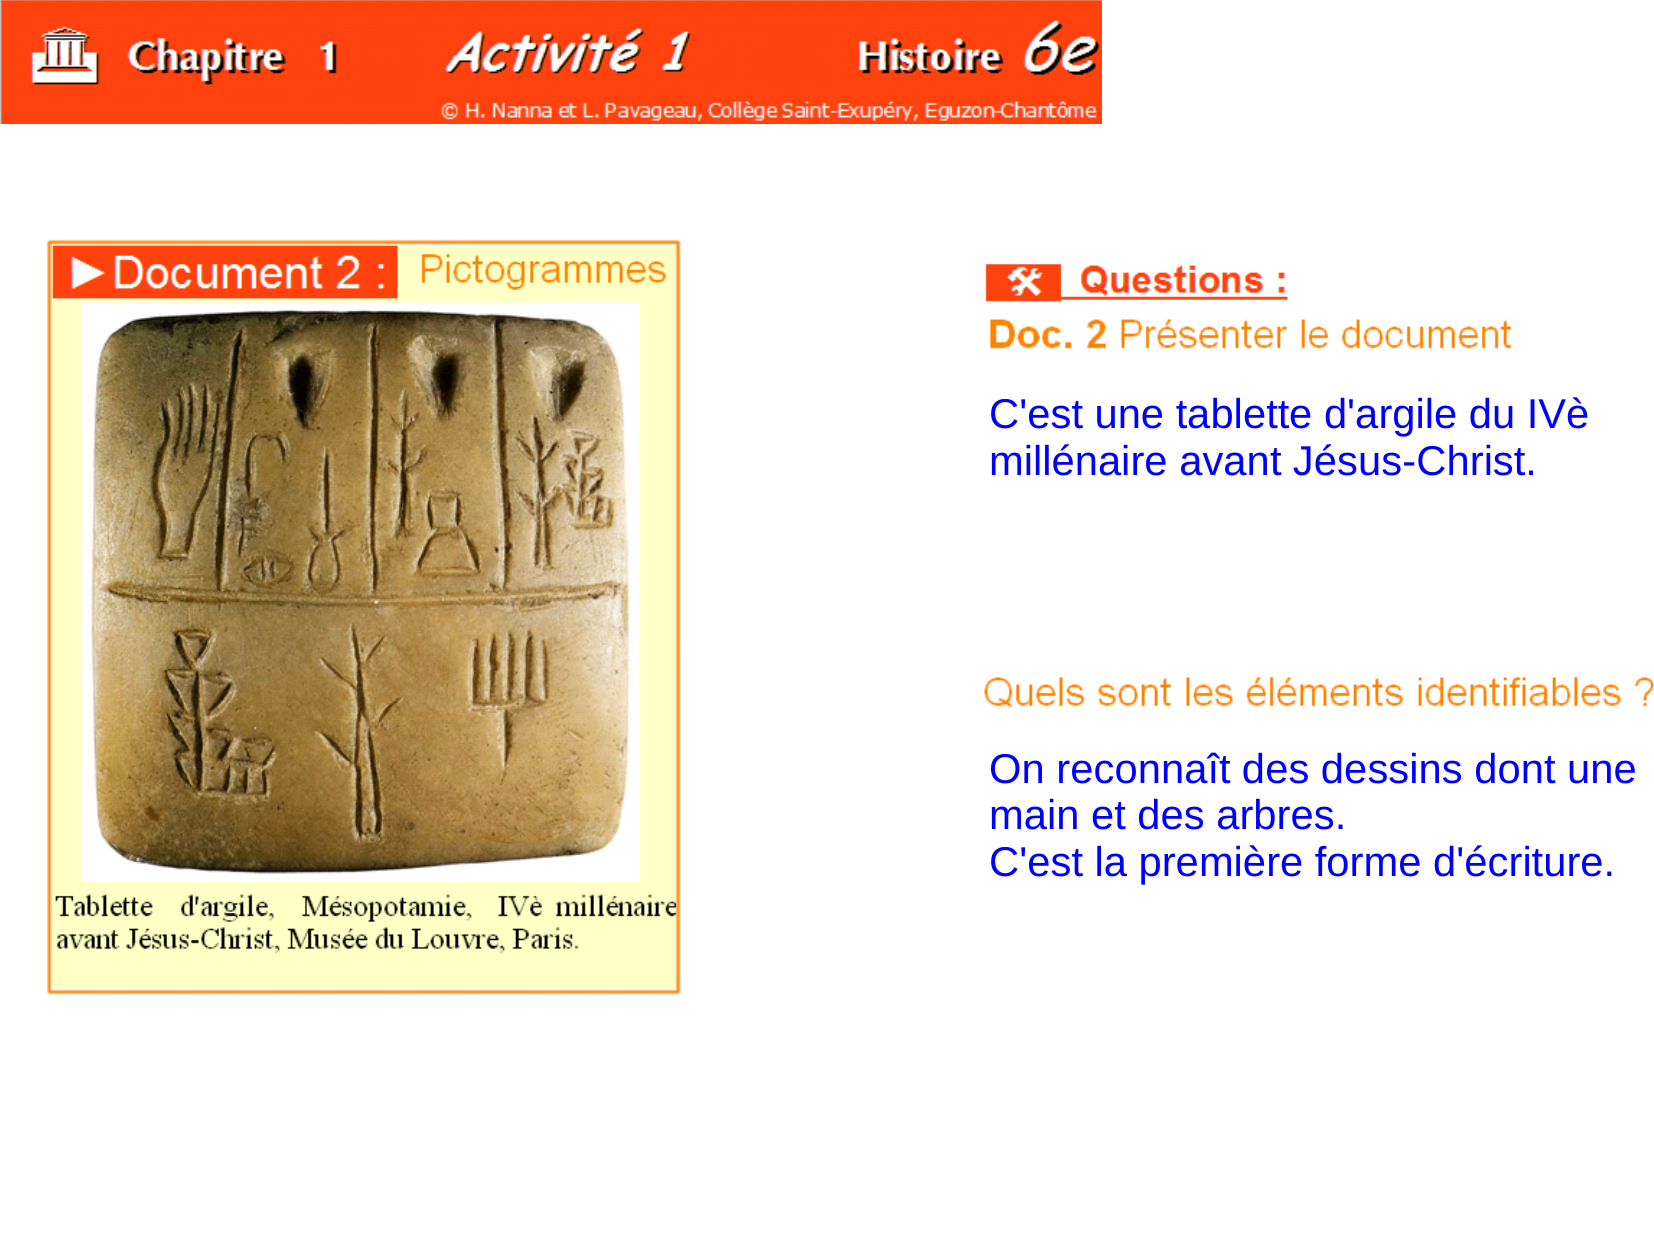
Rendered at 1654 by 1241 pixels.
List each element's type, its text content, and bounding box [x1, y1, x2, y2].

picture [0, 0, 1102, 124]
text_box On reconnaît des dessins dont une main et des arbres. C'est la première forme d'écriture. [974, 738, 1654, 1004]
text_box C'est une tablette d'argile du IVè millénaire avant Jésus-Christ. [974, 383, 1625, 502]
picture [43, 236, 1654, 1000]
